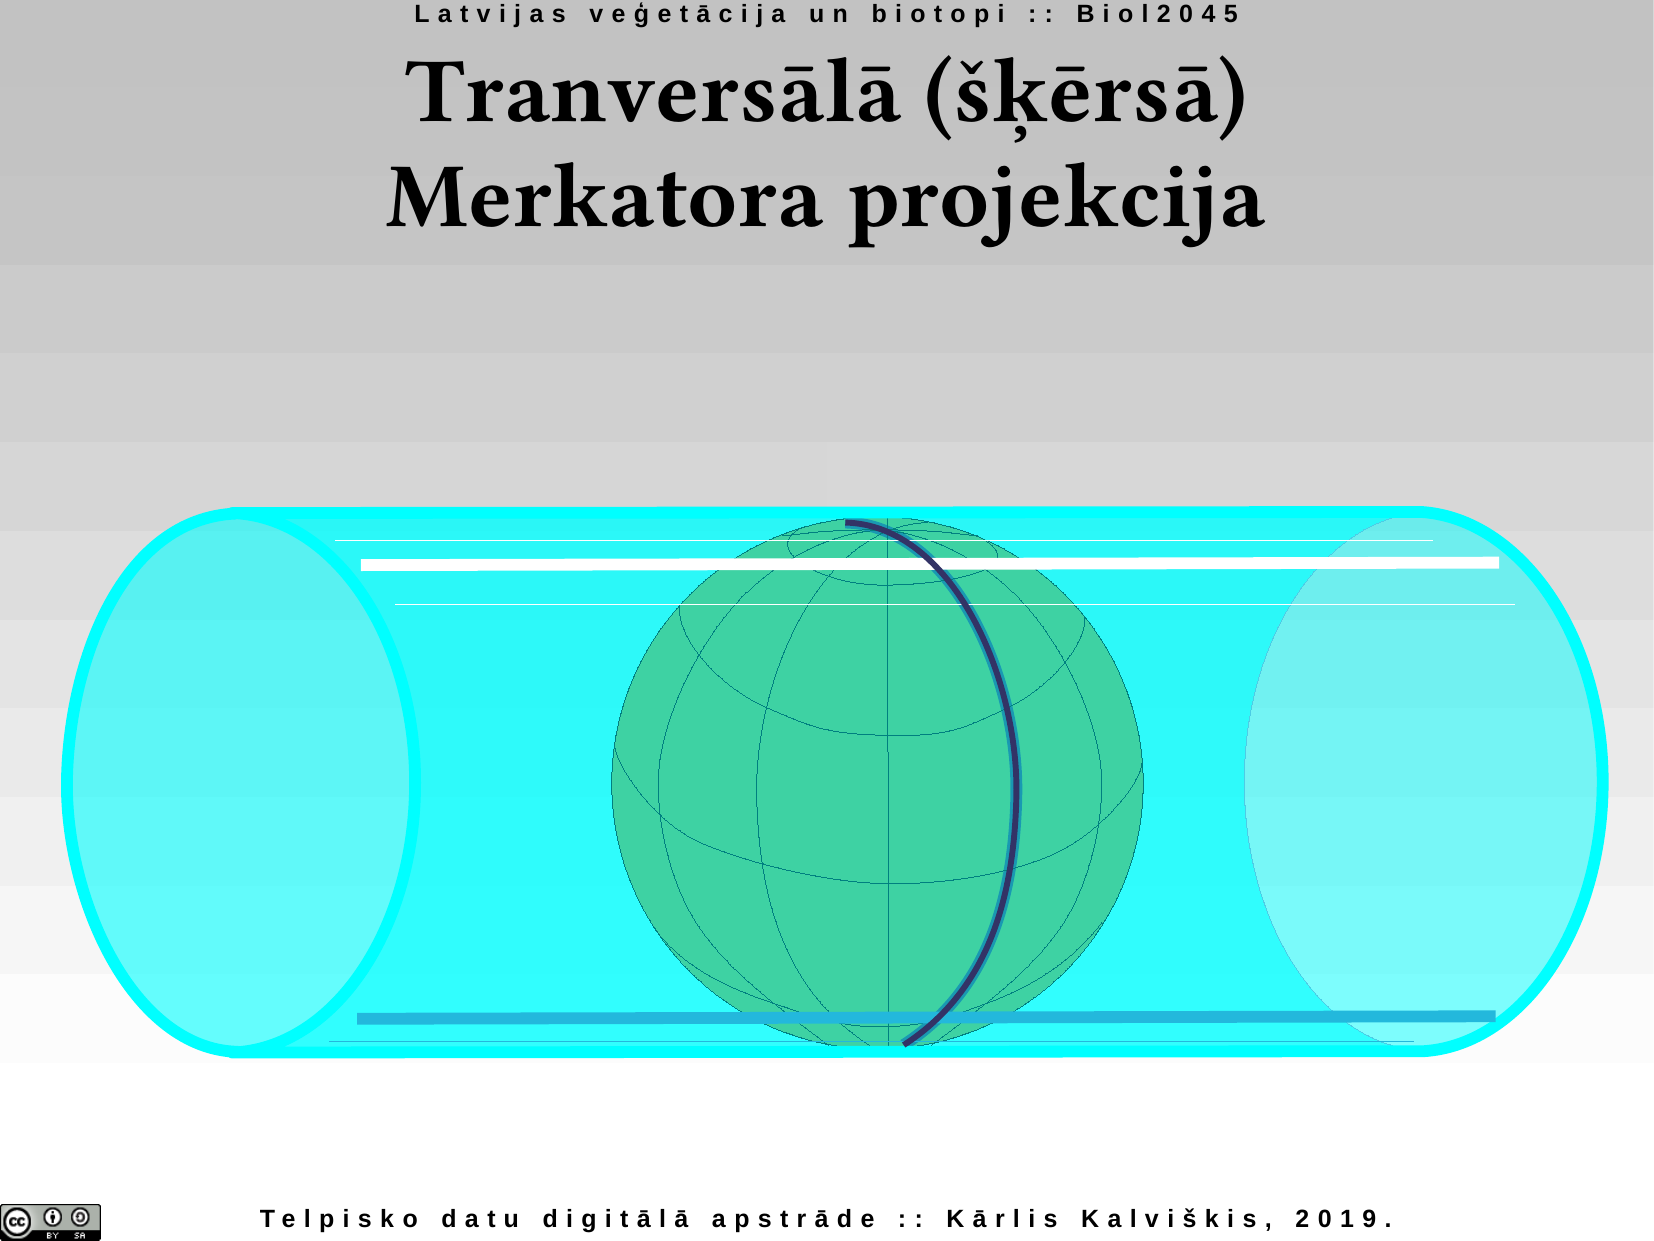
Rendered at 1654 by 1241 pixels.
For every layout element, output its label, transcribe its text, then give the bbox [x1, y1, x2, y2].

text_box [67, 512, 1603, 1053]
title Tranversālā (šķērsā) Merkatora projekcija [0, 1, 1654, 287]
picture [0, 287, 1654, 1241]
